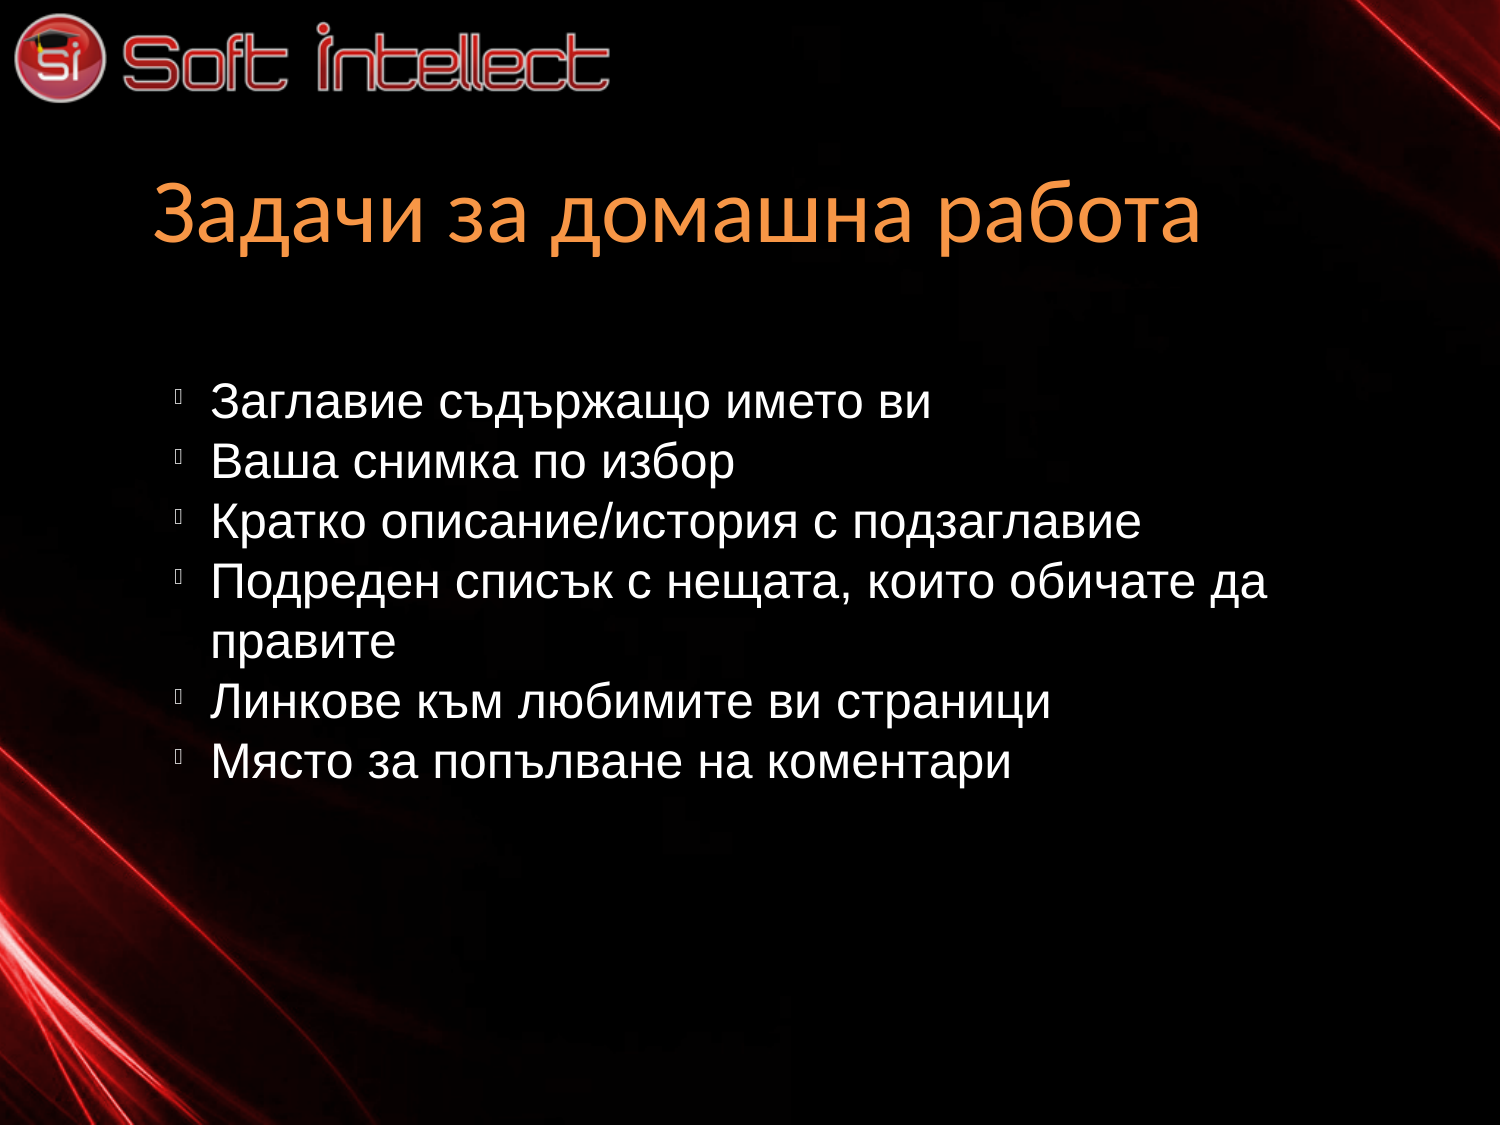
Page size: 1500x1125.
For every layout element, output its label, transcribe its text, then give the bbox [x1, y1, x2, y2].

text_box Задачи за домашна работа [137, 112, 1488, 300]
picture [0, 0, 1500, 1125]
text_box Заглавие съдържащо името ви Ваша снимка по избор Кратко описание/история с подзаглавие Подреден списък с нещата, които обичате да правите Линкове към любимите ви страници Място за попълване на коментари [159, 361, 1410, 1083]
